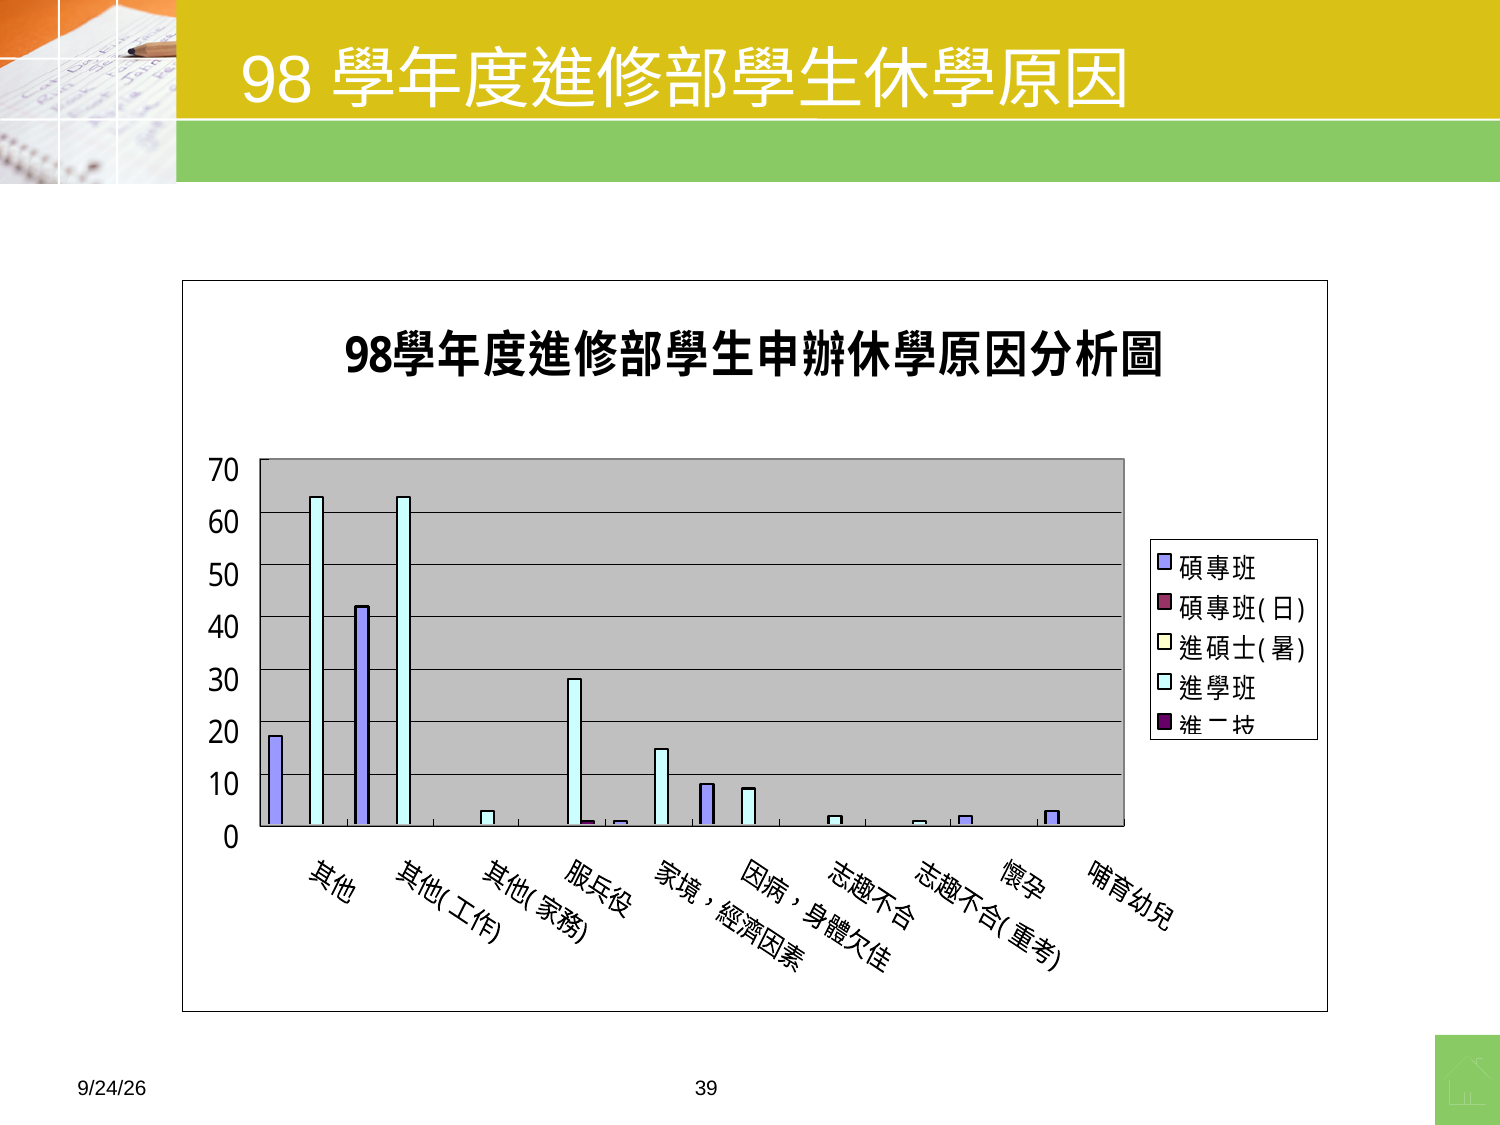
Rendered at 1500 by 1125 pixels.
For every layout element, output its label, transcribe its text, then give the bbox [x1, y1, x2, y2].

text_box [637, 1067, 775, 1111]
chart [171, 267, 1341, 1024]
text_box [62, 1067, 376, 1111]
title 98學年度進修部學生休學原因 [225, 28, 1388, 109]
text_box [1435, 1034, 1500, 1125]
